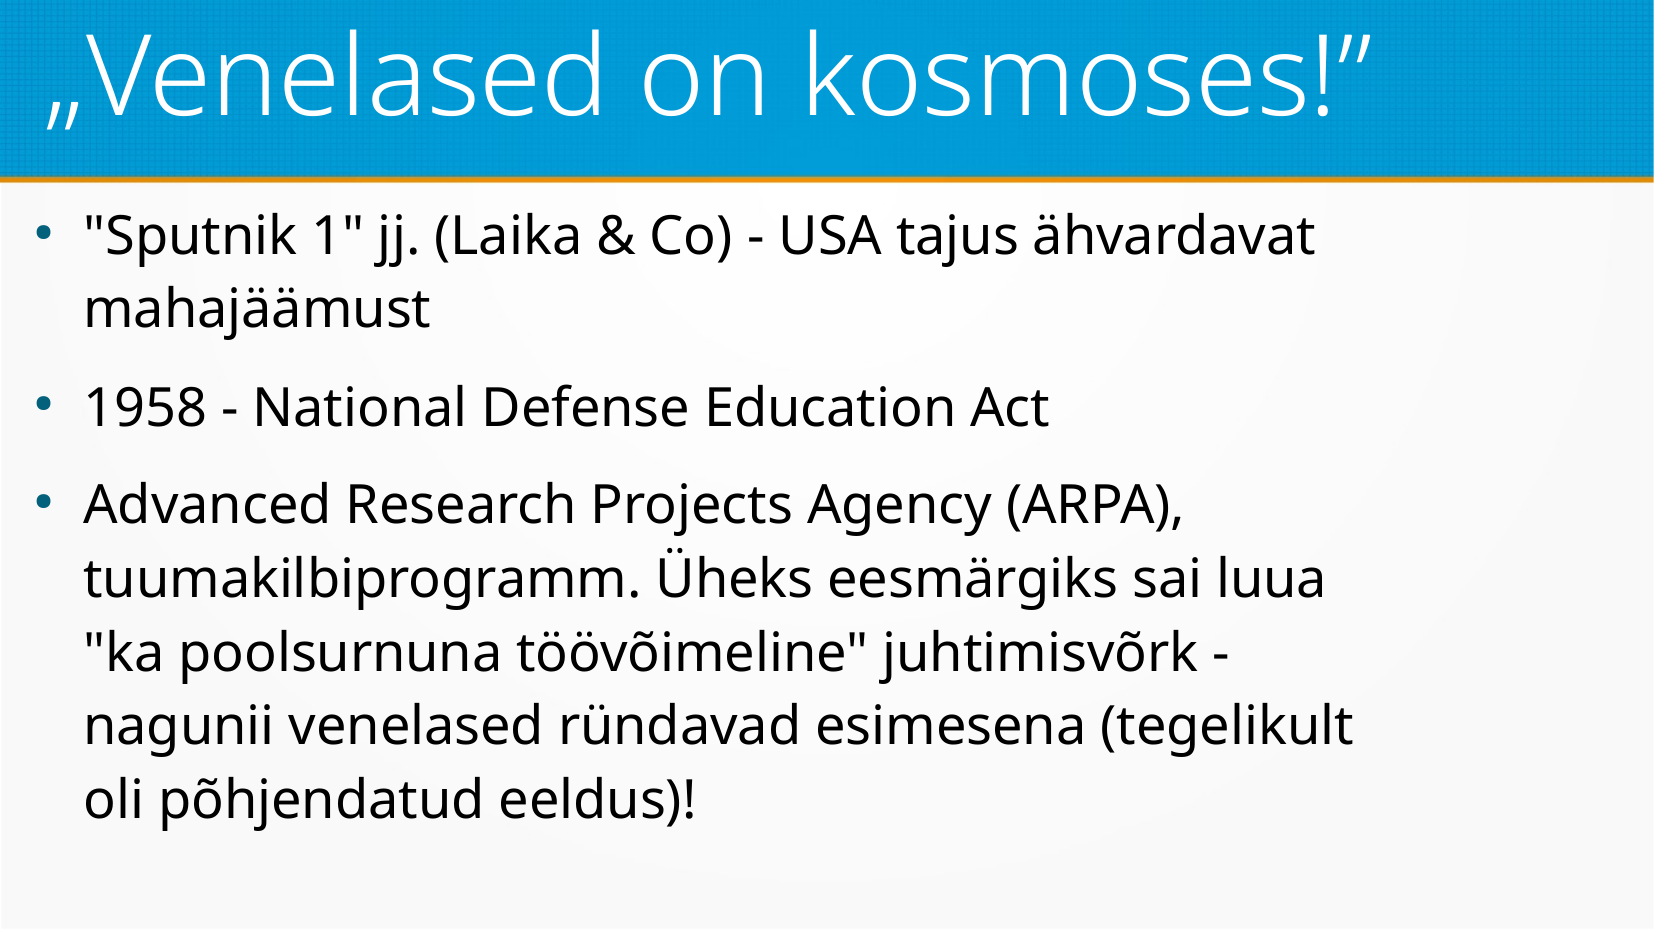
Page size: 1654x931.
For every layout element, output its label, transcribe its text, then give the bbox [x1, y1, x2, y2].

list "Sputnik 1" jj. (Laika & Co) - USA tajus ähvardavat mahajäämust 1958 - National Defense Education Act Advanced Research Projects Agency (ARPA), tuumakilbiprogramm. Üheks eesmärgiks sai luua "ka poolsurnuna töövõimeline" juhtimisvõrk - nagunii venelased ründavad esimesena (tegelikult oli põhjendatud eeldus)! [17, 196, 1400, 835]
picture [0, 175, 1654, 931]
title „Venelased on kosmoses!” [43, 0, 1619, 149]
